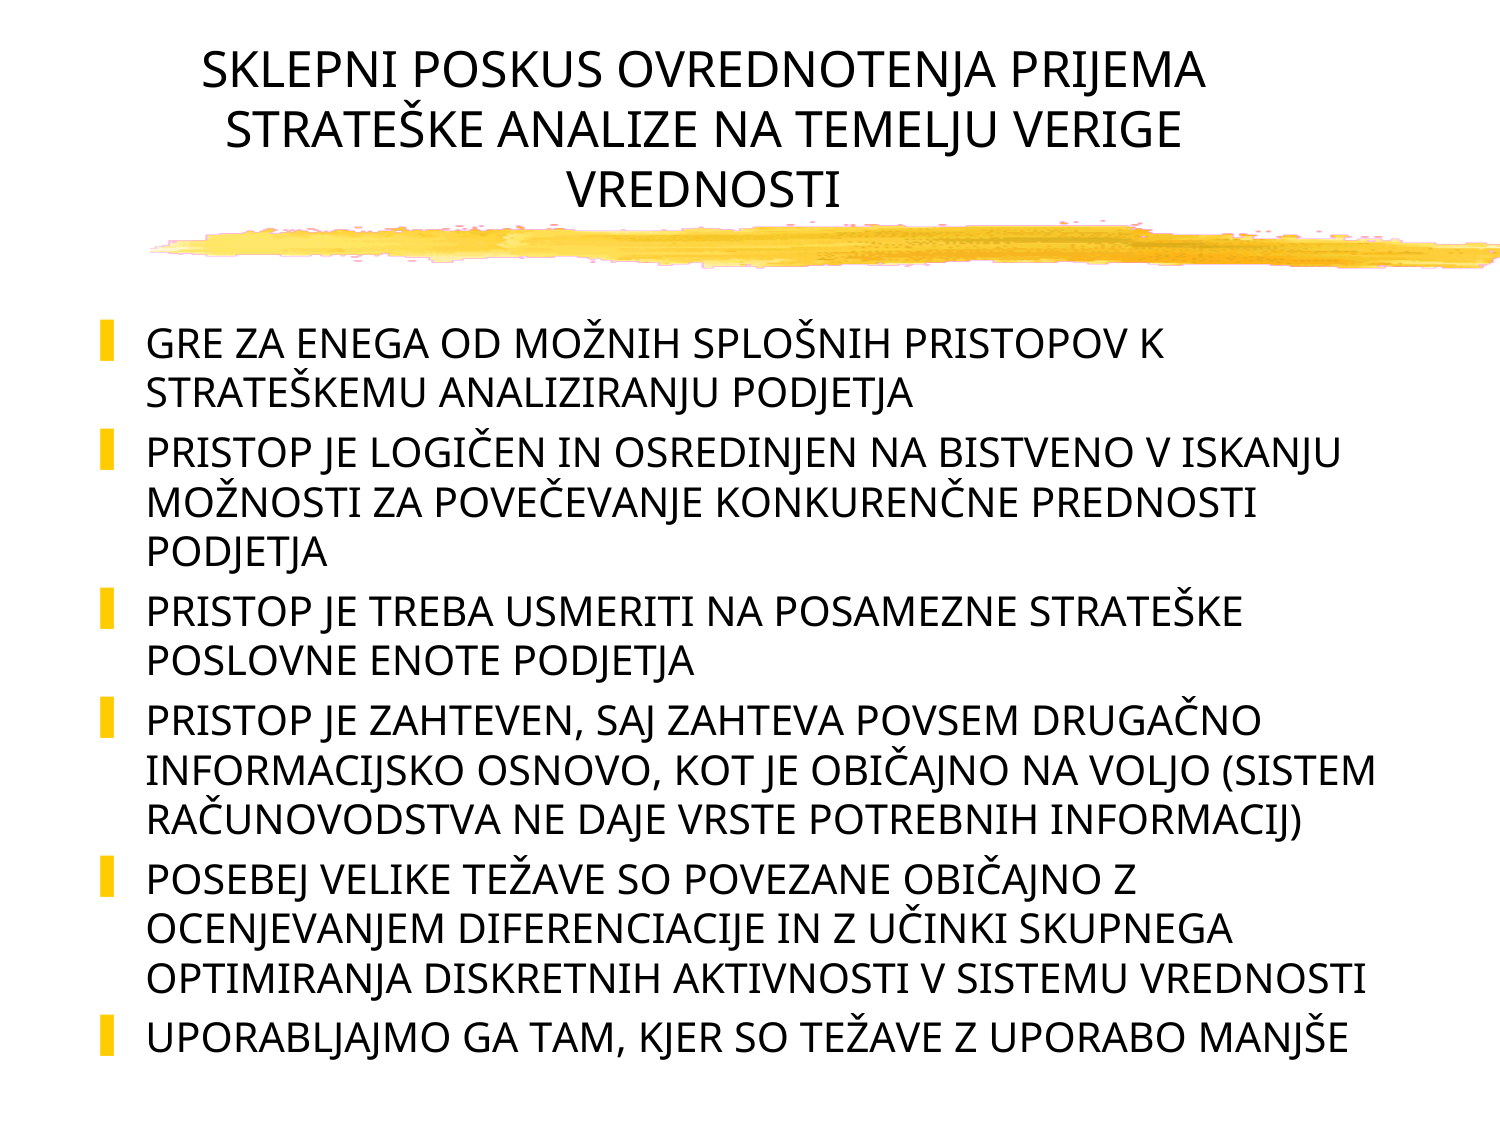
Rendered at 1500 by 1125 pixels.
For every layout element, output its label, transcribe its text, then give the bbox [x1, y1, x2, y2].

title SKLEPNI POSKUS OVREDNOTENJA PRIJEMA STRATEŠKE ANALIZE NA TEMELJU VERIGE VREDNOSTI [66, 29, 1342, 225]
picture [150, 215, 1500, 279]
list GRE ZA ENEGA OD MOŽNIH SPLOŠNIH PRISTOPOV K STRATEŠKEMU ANALIZIRANJU PODJETJA PRISTOP JE LOGIČEN IN OSREDINJEN NA BISTVENO V ISKANJU MOŽNOSTI ZA POVEČEVANJE KONKURENČNE PREDNOSTI PODJETJA PRISTOP JE TREBA USMERITI NA POSAMEZNE STRATEŠKE POSLOVNE ENOTE PODJETJA PRISTOP JE ZAHTEVEN, SAJ ZAHTEVA POVSEM DRUGAČNO INFORMACIJSKO OSNOVO, KOT JE OBIČAJNO NA VOLJO (SISTEM RAČUNOVODSTVA NE DAJE VRSTE POTREBNIH INFORMACIJ) POSEBEJ VELIKE TEŽAVE SO POVEZANE OBIČAJNO Z OCENJEVANJEM DIFERENCIACIJE IN Z UČINKI SKUPNEGA OPTIMIRANJA DISKRETNIH AKTIVNOSTI V SISTEMU VREDNOSTI UPORABLJAJMO GA TAM, KJER SO TEŽAVE Z UPORABO MANJŠE [74, 309, 1417, 1027]
